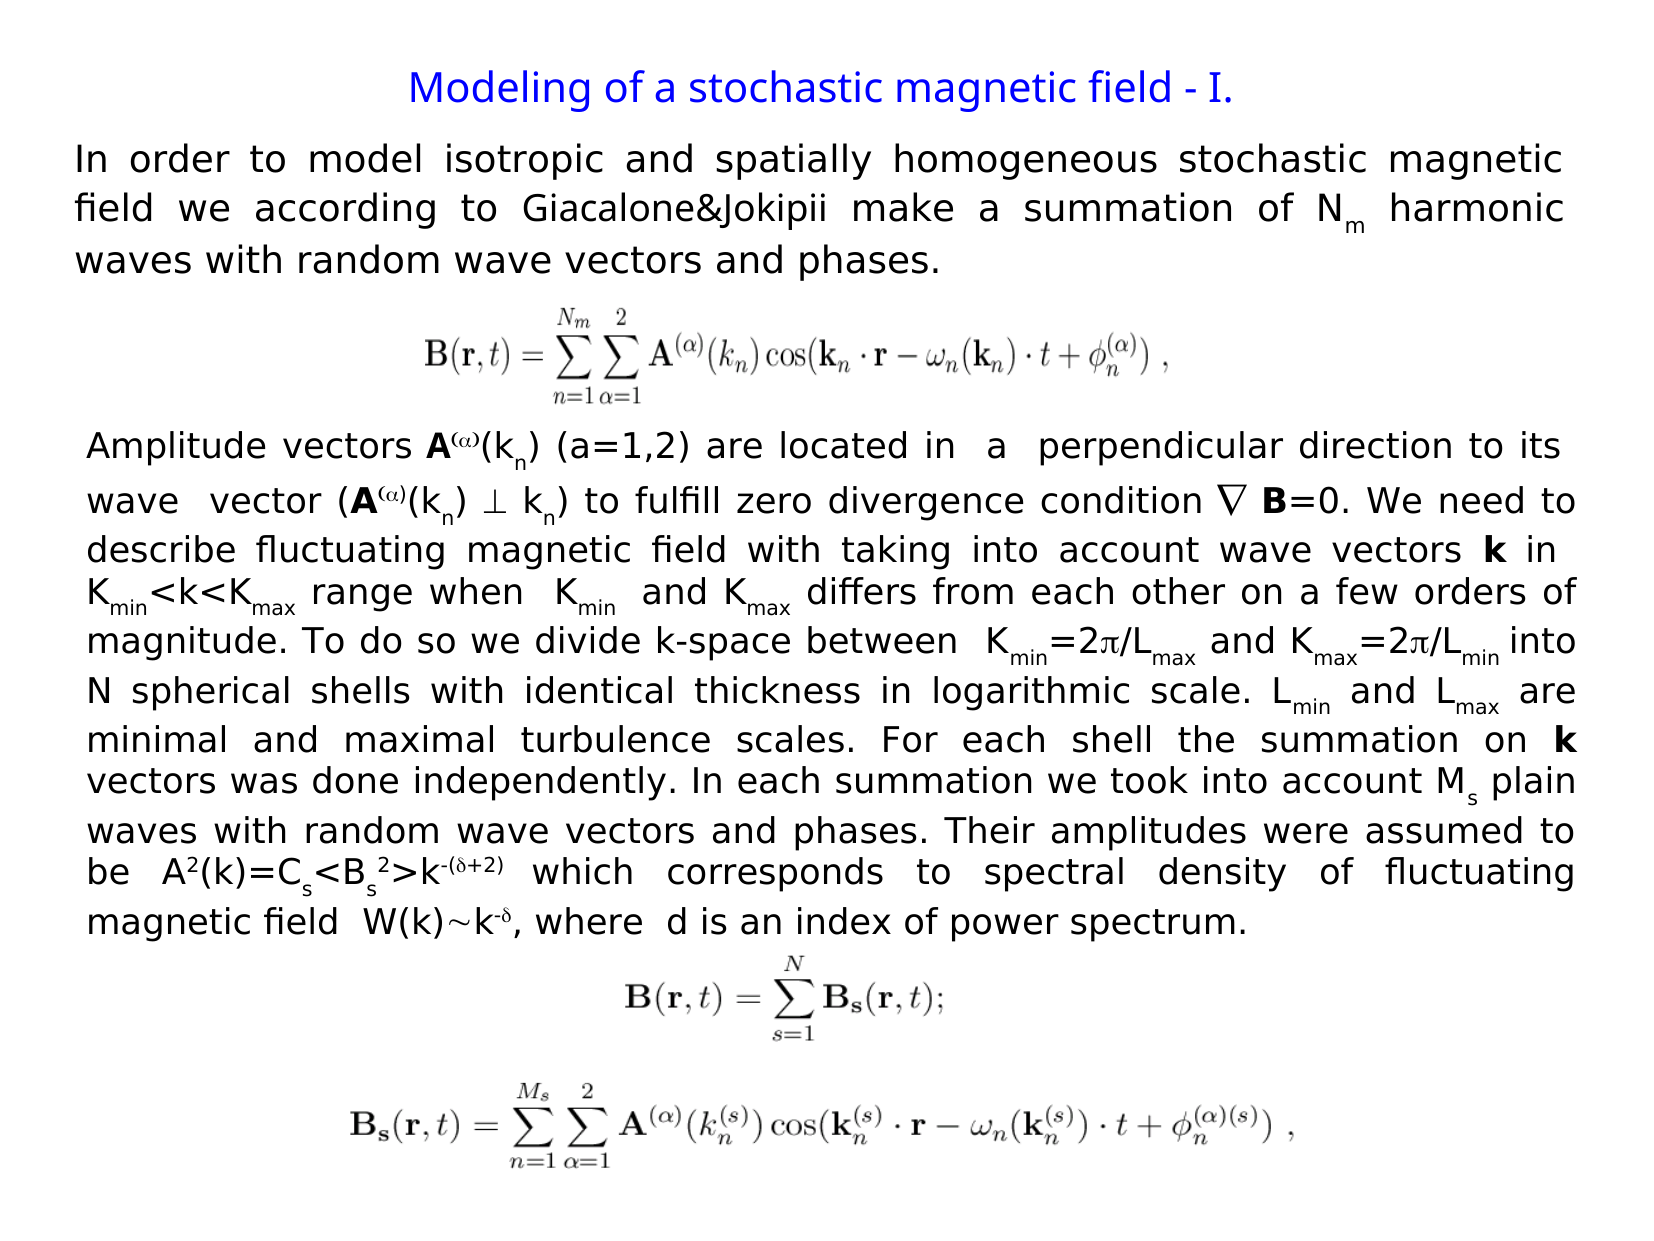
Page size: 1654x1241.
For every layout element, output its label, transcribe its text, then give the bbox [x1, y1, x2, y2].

title Modeling of a stochastic magnetic field - I. [76, 36, 1565, 135]
picture [413, 295, 1182, 414]
picture [324, 945, 1305, 1182]
text_box In order to model isotropic and spatially homogeneous stochastic magnetic field we according to Giacalone&Jokipii make a summation of Nm harmonic waves with random wave vectors and phases. [74, 139, 1565, 281]
text_box Amplitude vectors A(a)(kn) (a=1,2) are located in a perpendicular direction to its wave vector (A(a)(kn)  kn) to fulfill zero divergence condition  B=0. We need to describe fluctuating magnetic field with taking into account wave vectors k in Kmin<k<Kmax range when Kmin and Kmax differs from each other on a few orders of magnitude. To do so we divide k-space between Kmin=2/Lmax and Kmax=2/Lmin into N spherical shells with identical thickness in logarithmic scale. Lmin and Lmax are minimal and maximal turbulence scales. For each shell the summation on k vectors was done independently. In each summation we took into account Ms plain waves with random wave vectors and phases. Their amplitudes were assumed to be A2(k)=Cs<Bs2>k-(d+2) which corresponds to spectral density of fluctuating magnetic field W(k)k-d, where d is an index of power spectrum. [86, 419, 1577, 945]
